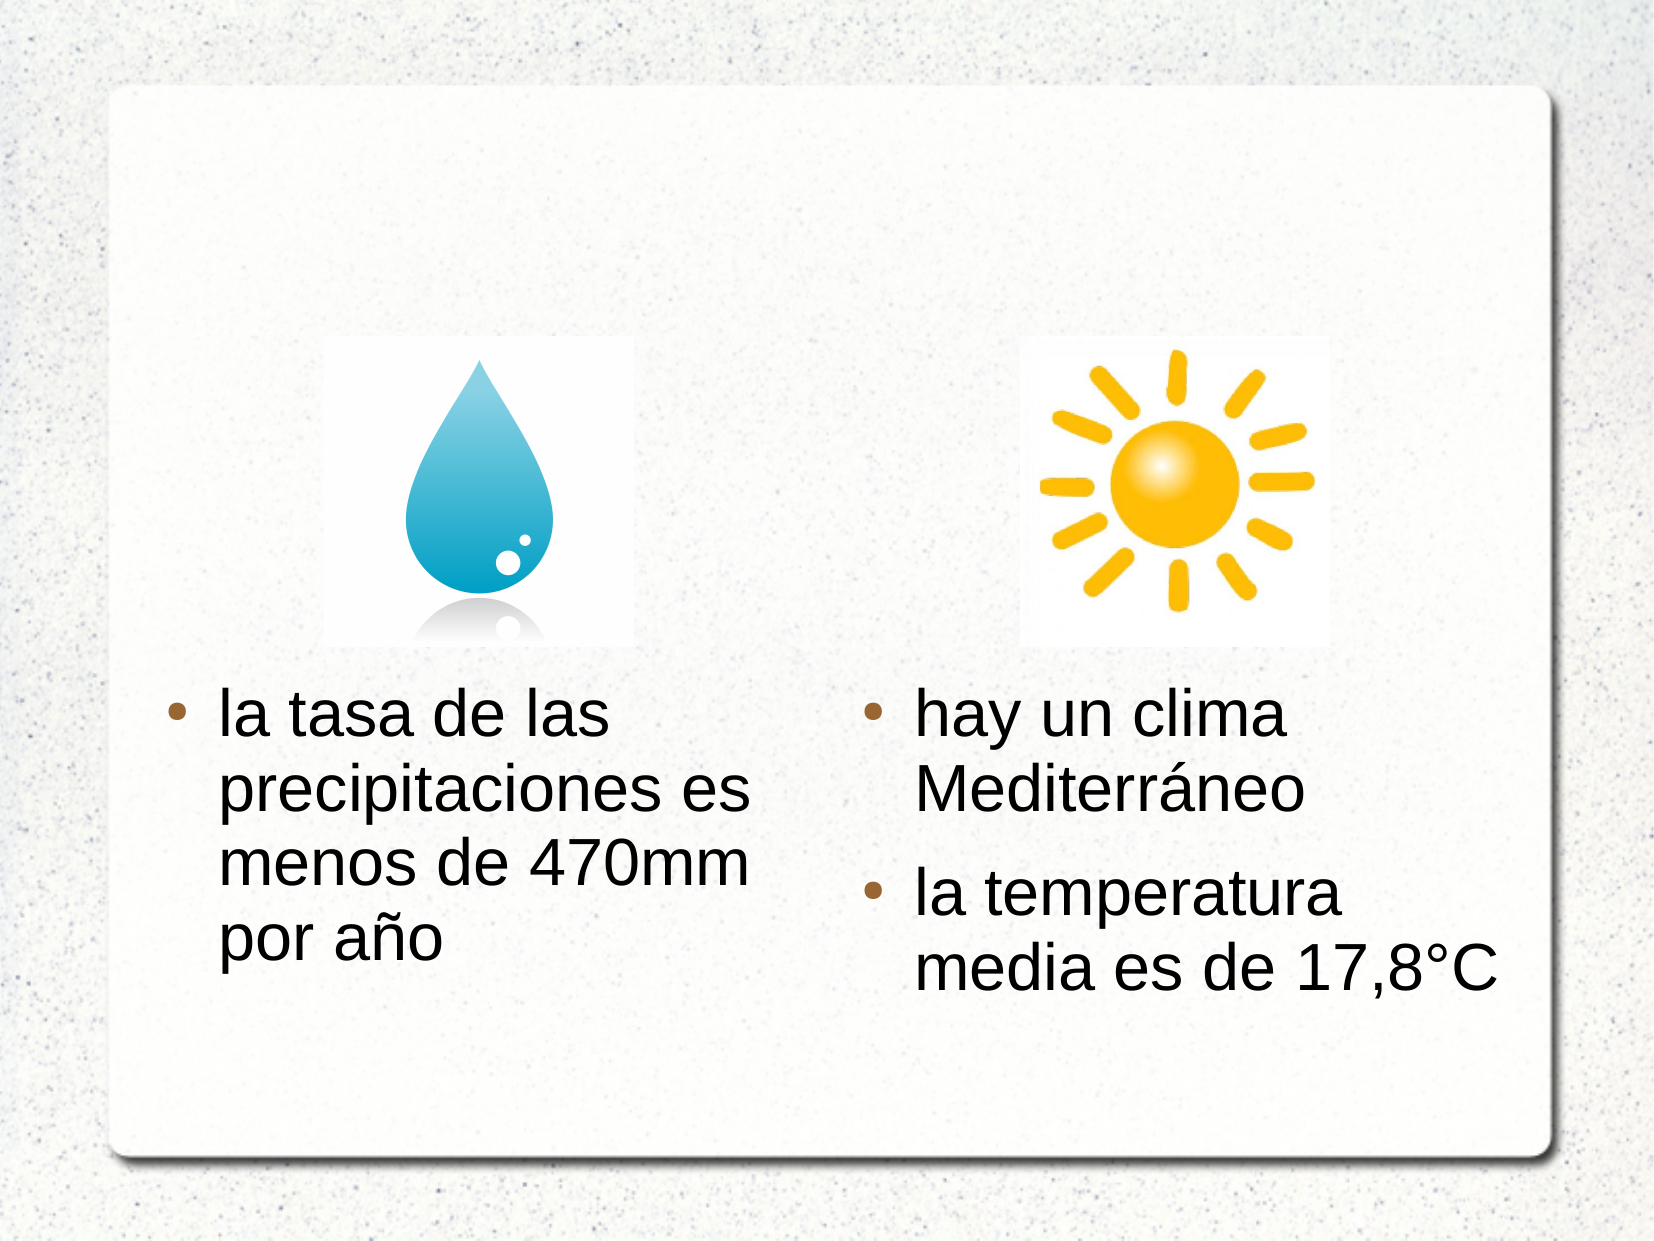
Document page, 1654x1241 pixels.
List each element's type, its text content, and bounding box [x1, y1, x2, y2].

list hay un clima Mediterráneo la temperatura media es de 17,8°C [843, 675, 1507, 1005]
list la tasa de las precipitaciones es menos de 470mm por año [147, 675, 811, 986]
picture [0, 0, 1654, 1241]
